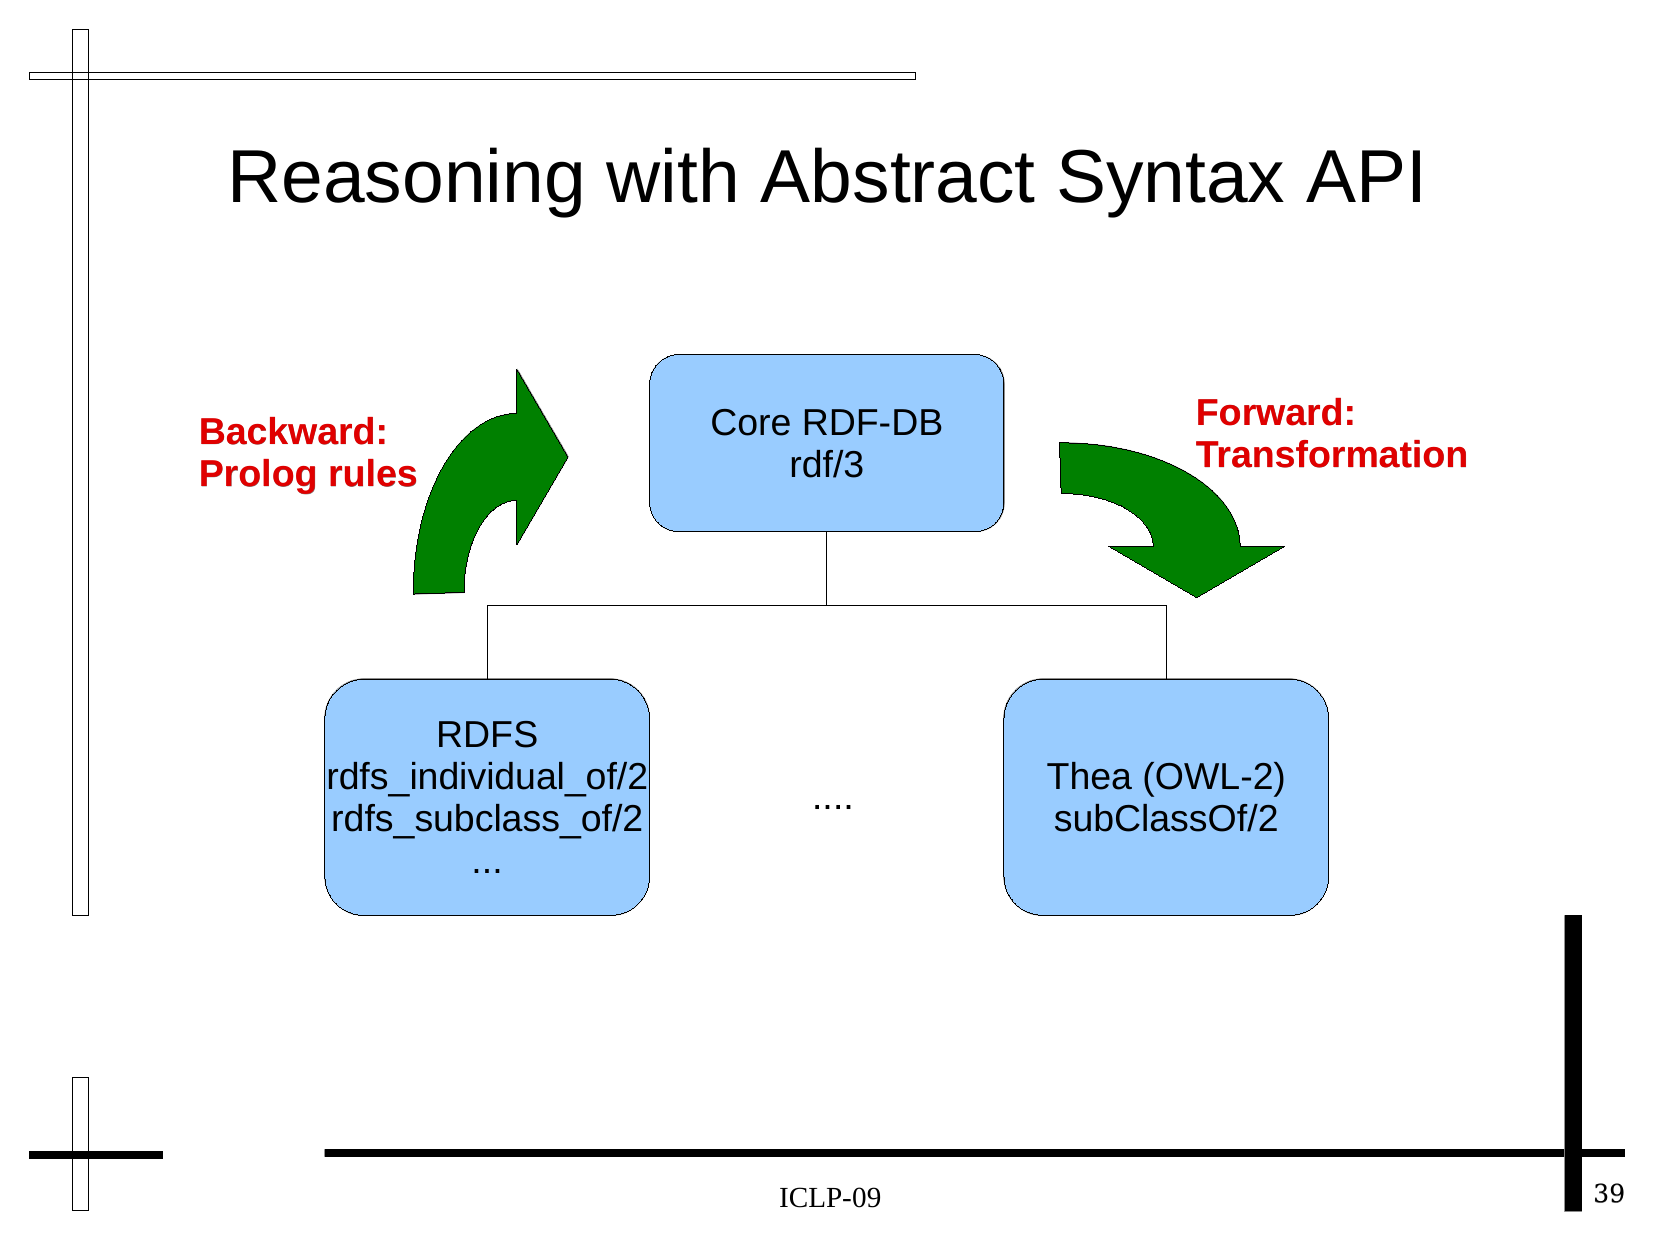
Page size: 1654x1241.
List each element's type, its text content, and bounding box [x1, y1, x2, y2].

text_box .... [797, 767, 869, 825]
text_box Forward: Transformation [1181, 383, 1484, 483]
title Reasoning with Abstract Syntax API [121, 88, 1534, 266]
text_box [1059, 442, 1285, 598]
text_box Backward: Prolog rules [184, 403, 433, 502]
text_box [413, 369, 568, 595]
text_box Core RDF-DB rdf/3 [649, 354, 1004, 532]
text_box Thea (OWL-2) subClassOf/2 [1003, 679, 1329, 916]
text_box RDFS rdfs_individual_of/2 rdfs_subclass_of/2 ... [324, 679, 650, 916]
